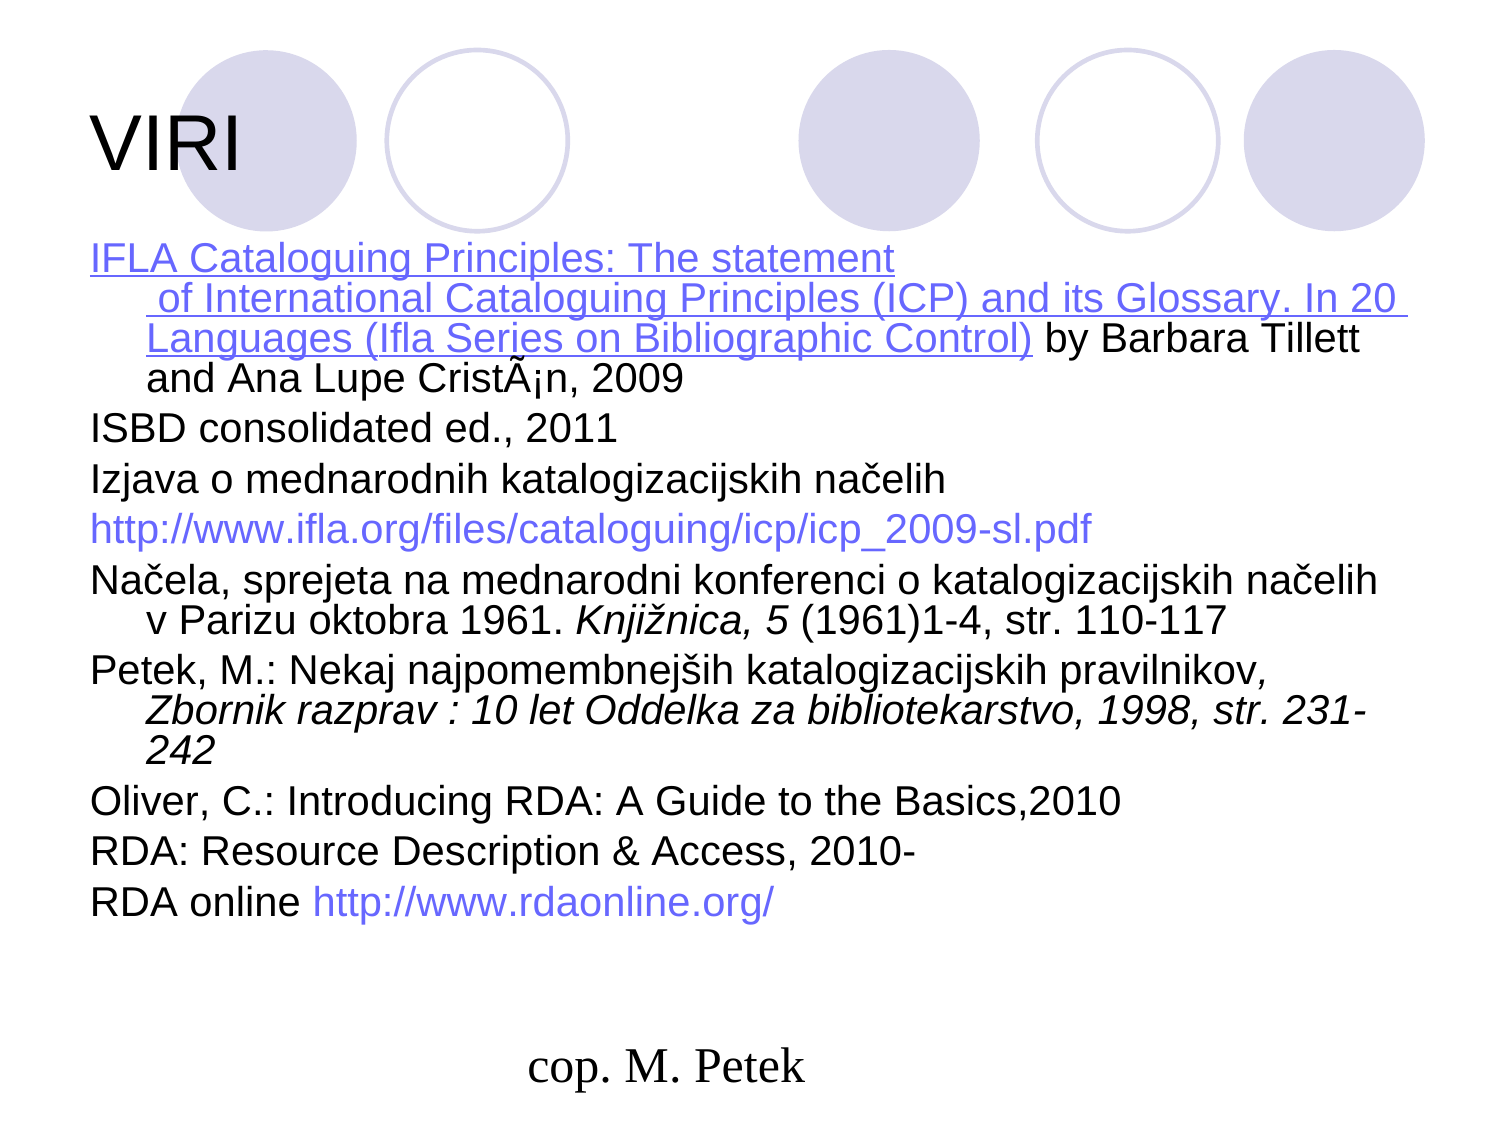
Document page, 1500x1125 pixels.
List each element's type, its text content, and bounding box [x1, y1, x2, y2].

title VIRI [75, 45, 1426, 232]
list IFLA Cataloguing Principles: The statement of International Cataloguing Principles (ICP) and its Glossary. In 20 Languages (Ifla Series on Bibliographic Control) by Barbara Tillett and Ana Lupe CristÃ¡n, 2009 ISBD consolidated ed., 2011 Izjava o mednarodnih katalogizacijskih načelih http://www.ifla.org/files/cataloguing/icp/icp_2009-sl.pdf Načela, sprejeta na mednarodni konferenci o katalogizacijskih načelih v Parizu oktobra 1961. Knjižnica, 5 (1961)1-4, str. 110-117 Petek, M.: Nekaj najpomembnejših katalogizacijskih pravilnikov, Zbornik razprav : 10 let Oddelka za bibliotekarstvo, 1998, str. 231-242 Oliver, C.: Introducing RDA: A Guide to the Basics,2010 RDA: Resource Description & Access, 2010- RDA online http://www.rdaonline.org/ [75, 232, 1426, 1006]
